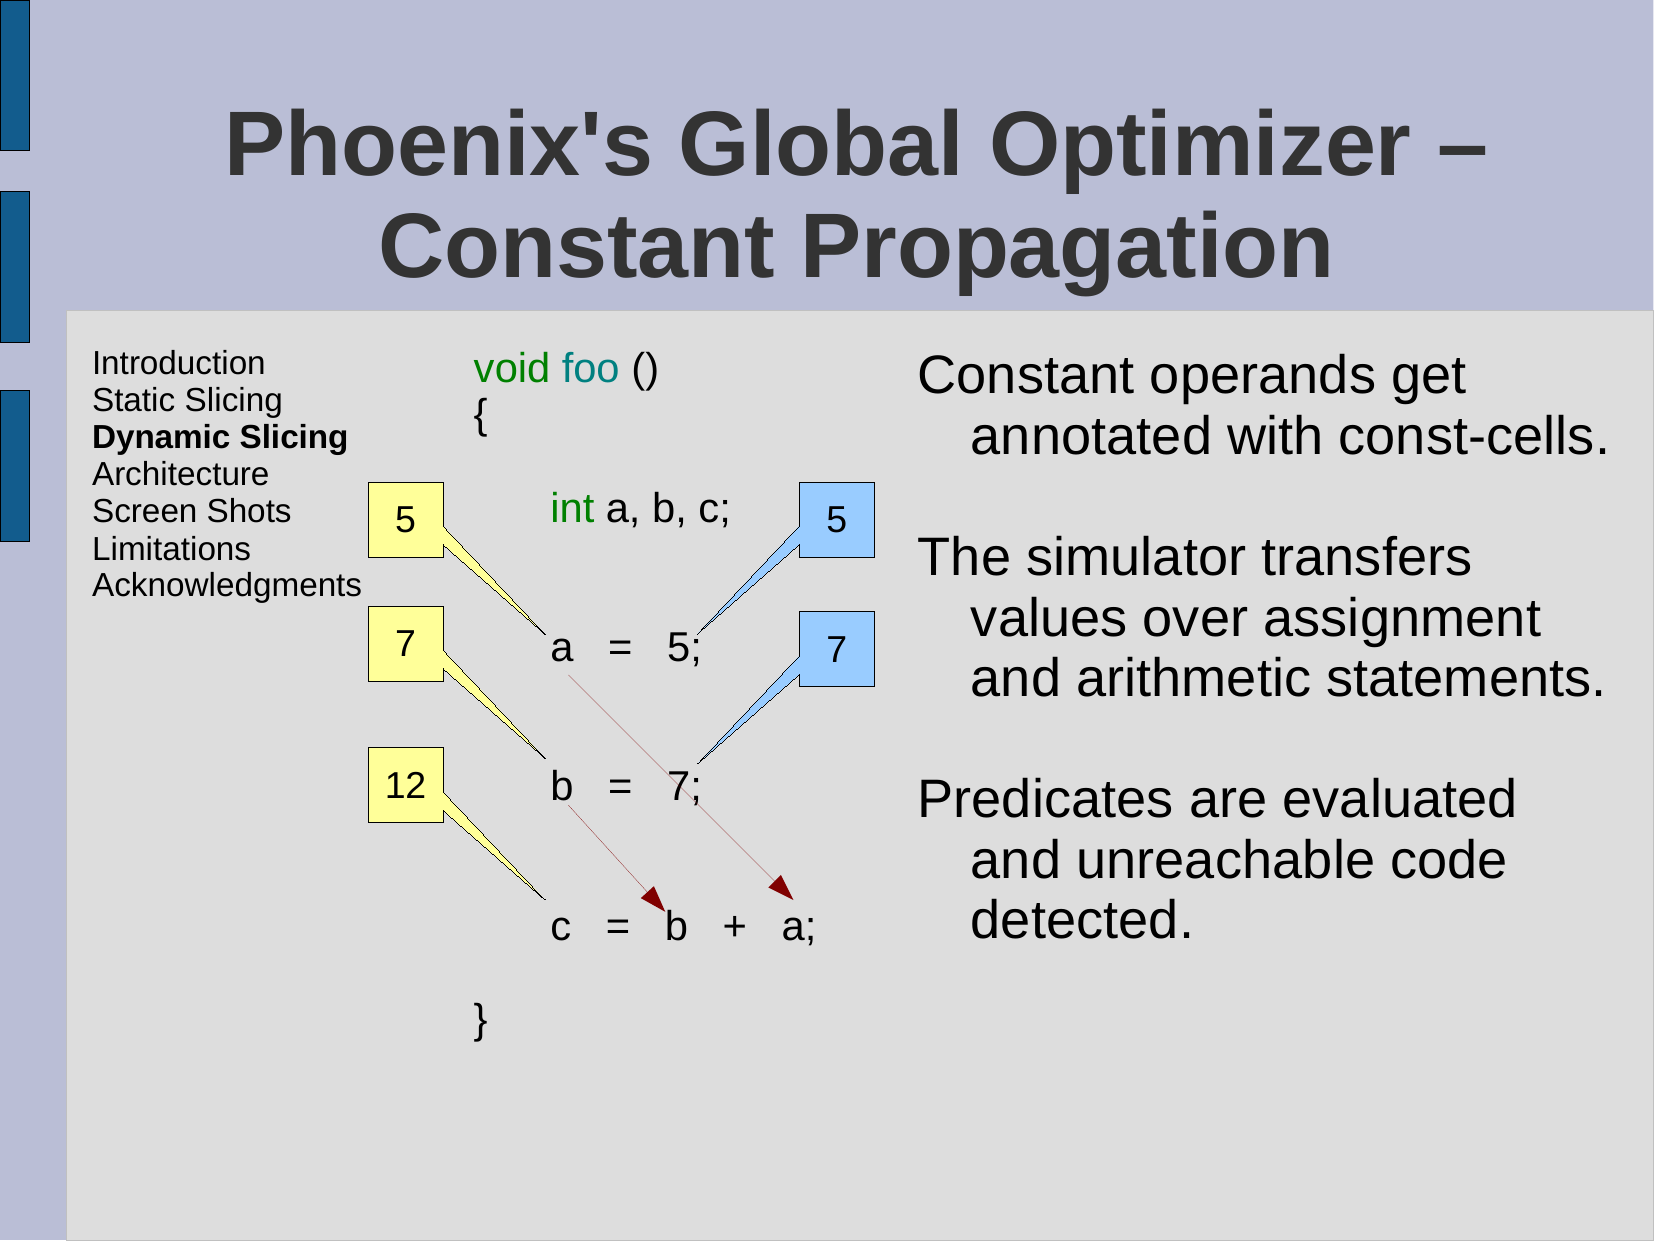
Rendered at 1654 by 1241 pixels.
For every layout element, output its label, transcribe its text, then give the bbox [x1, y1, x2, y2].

list Constant operands get annotated with const-cells. The simulator transfers values over assignment and arithmetic statements. Predicates are evaluated and unreachable code detected. [900, 344, 1613, 951]
text_box 5 [697, 482, 875, 635]
text_box 7 [697, 611, 875, 764]
title Phoenix's Global Optimizer – Constant Propagation [121, 91, 1534, 299]
text_box 12 [368, 747, 546, 900]
list Introduction Static Slicing Dynamic Slicing Architecture Screen Shots Limitations Acknowledgments [74, 344, 366, 1127]
text_box 5 [368, 482, 546, 635]
list void foo () { int a, b, c; a = 5; b = 7; c = b + a; } [455, 344, 831, 1043]
text_box 7 [368, 606, 546, 759]
